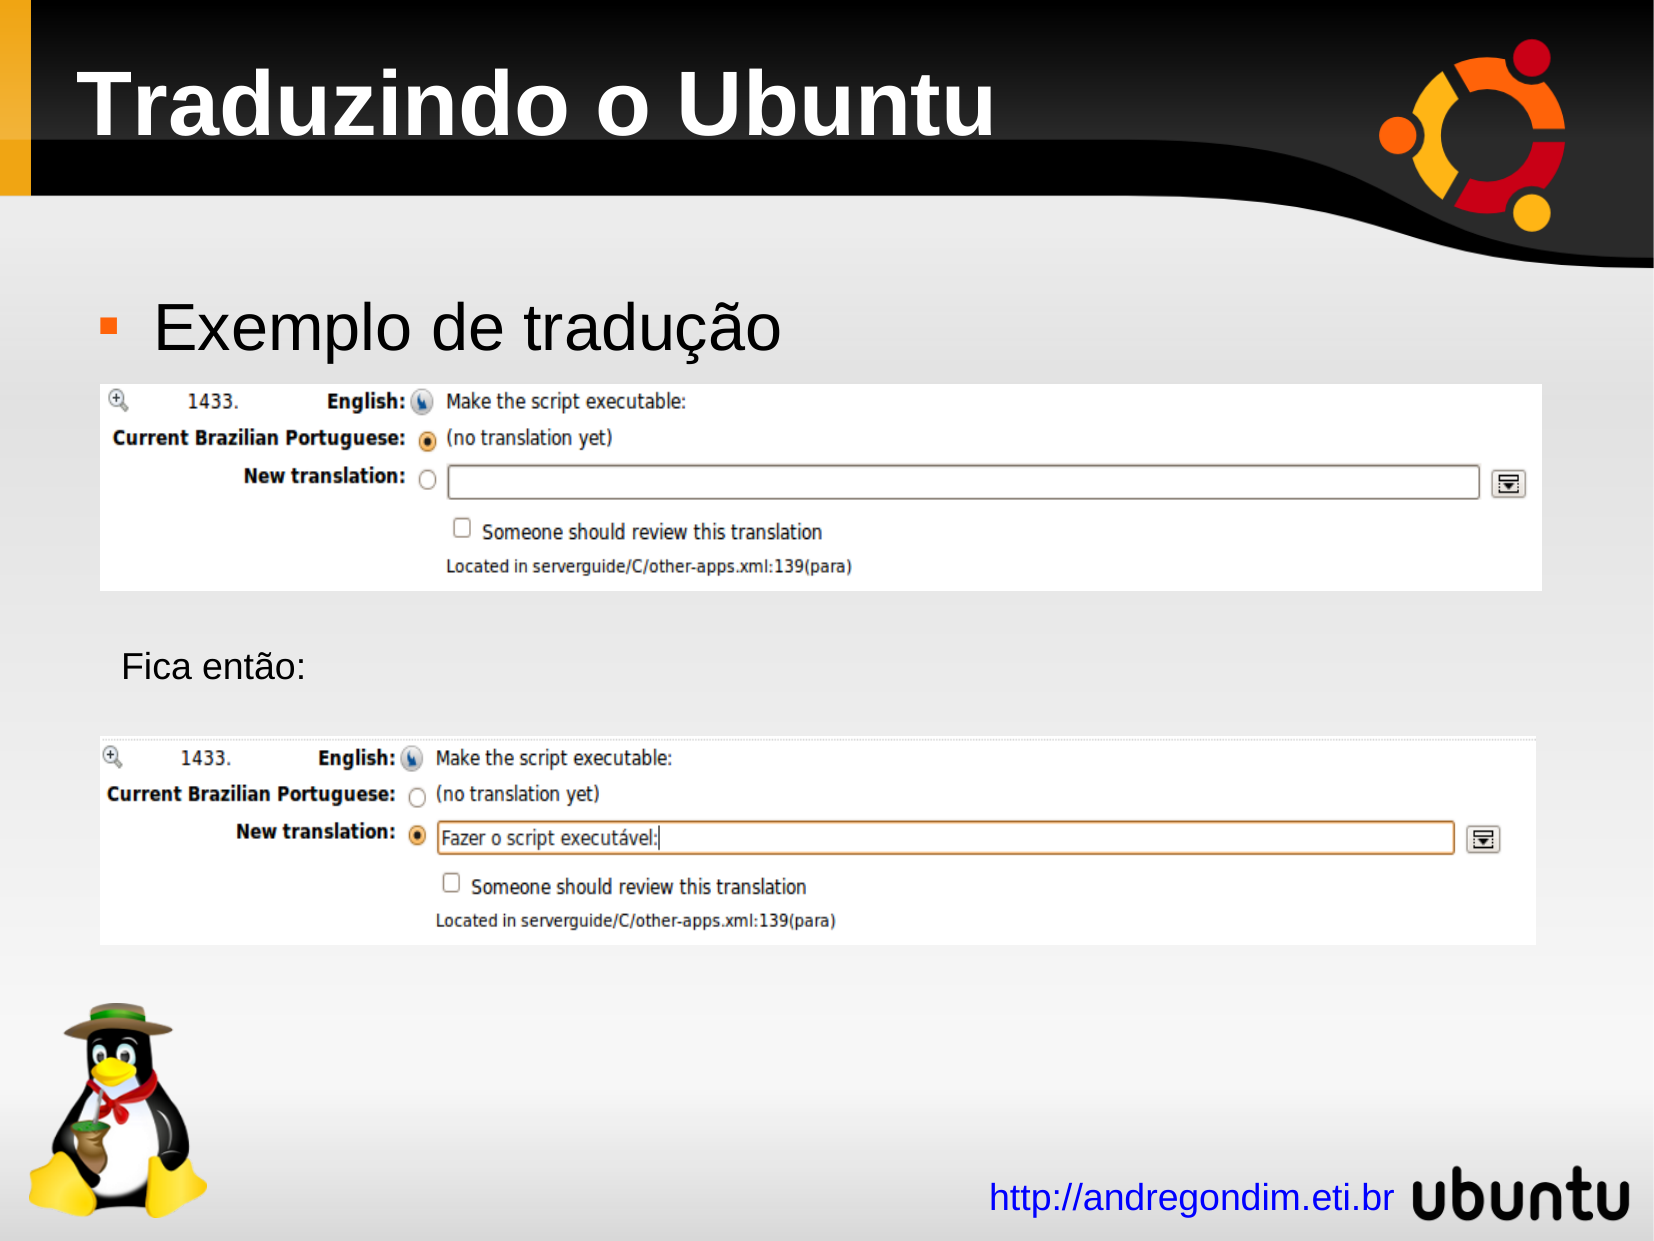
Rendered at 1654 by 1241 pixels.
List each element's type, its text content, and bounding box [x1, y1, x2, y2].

picture [0, 0, 1654, 1241]
list Exemplo de tradução [82, 290, 1571, 384]
text_box Fica então: [106, 637, 579, 700]
title Traduzindo o Ubuntu [76, 7, 1565, 200]
